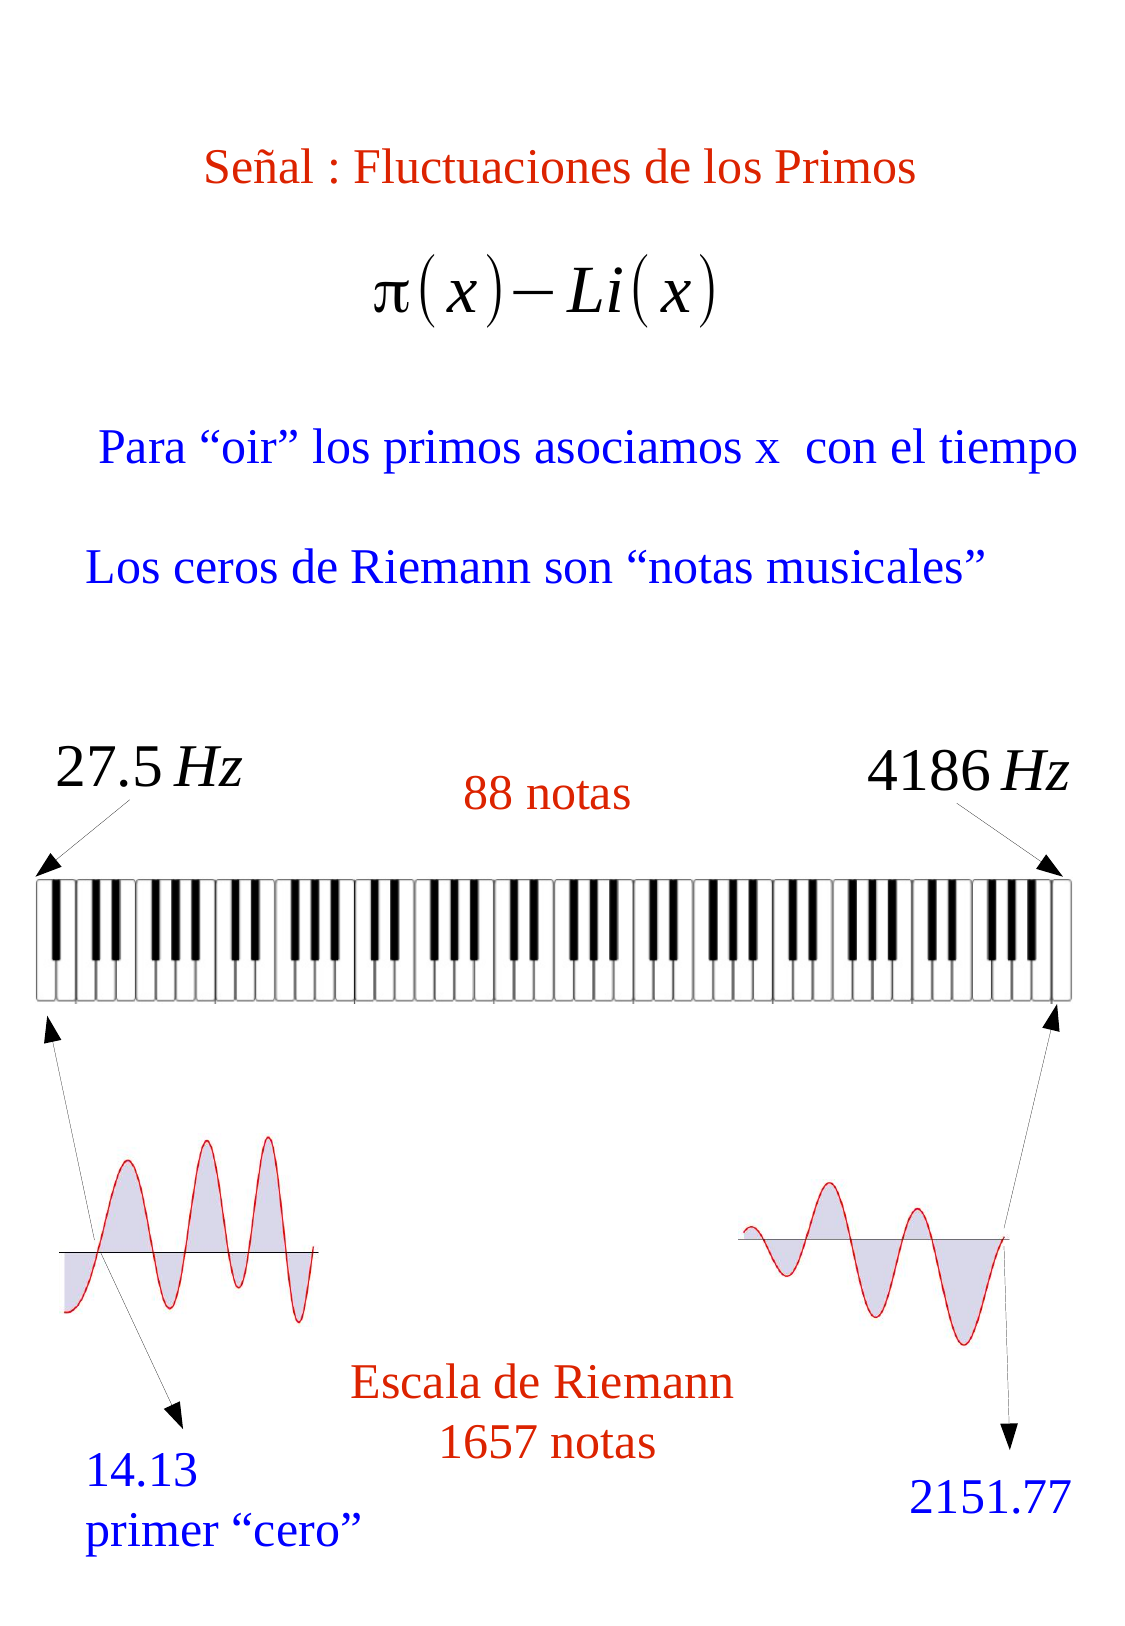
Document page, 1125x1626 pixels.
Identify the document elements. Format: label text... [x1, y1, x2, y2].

chart [40, 732, 260, 800]
text_box 88 notas [448, 751, 668, 827]
picture [738, 1179, 1010, 1349]
text_box Señal : Fluctuaciones de los Primos [188, 125, 946, 201]
chart [850, 735, 1087, 804]
text_box Para “oir” los primos asociamos x con el tiempo Los ceros de Riemann son “notas musicales” [70, 406, 1102, 602]
picture [35, 876, 1075, 1004]
chart [354, 248, 736, 331]
picture [59, 1133, 319, 1327]
text_box Escala de Riemann 1657 notas [336, 1340, 791, 1476]
text_box 14.13 primer “cero” [70, 1429, 416, 1564]
text_box 2151.77 [895, 1456, 1125, 1531]
